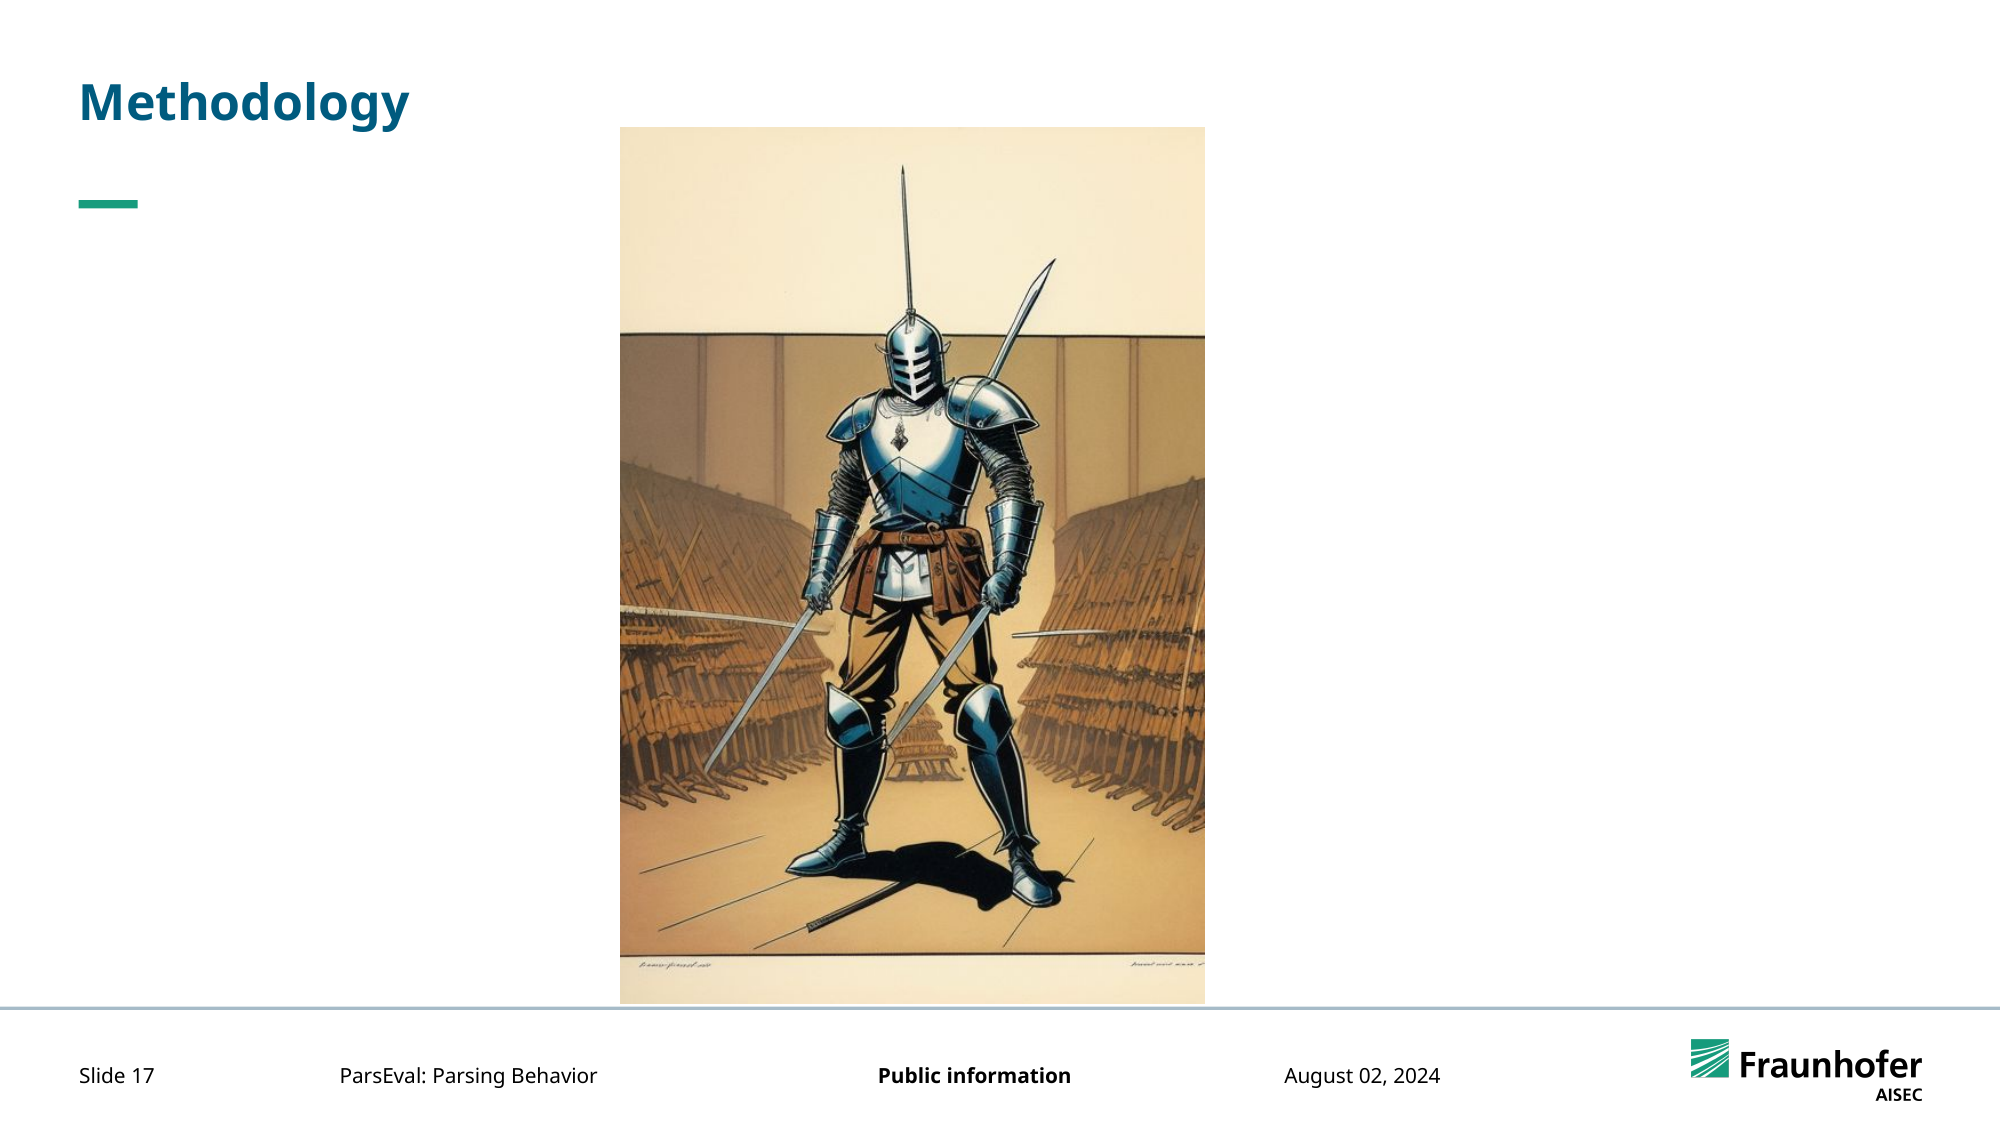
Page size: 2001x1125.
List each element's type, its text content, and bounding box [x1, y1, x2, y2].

title Methodology [78, 64, 1922, 128]
picture [1691, 1039, 1922, 1101]
picture [620, 127, 1205, 1004]
